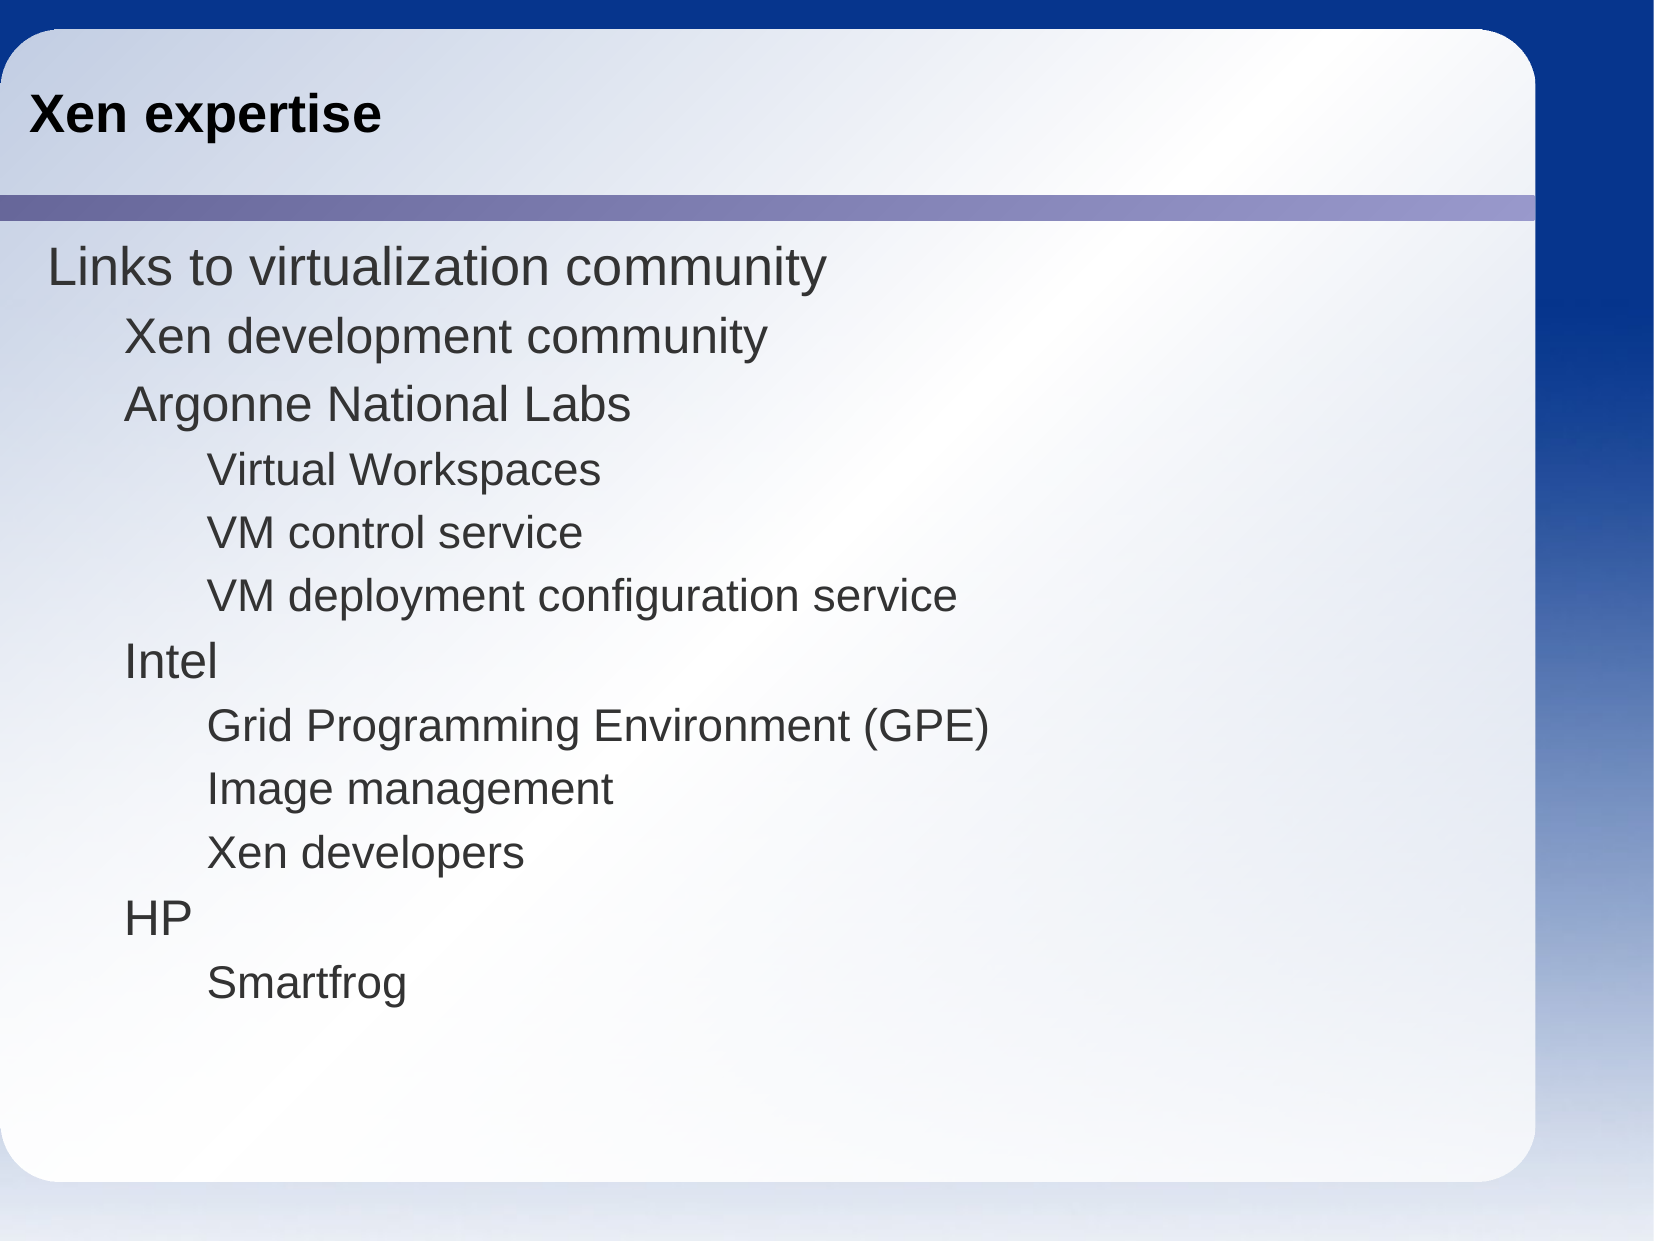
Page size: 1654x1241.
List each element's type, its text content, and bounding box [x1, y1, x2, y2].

list Links to virtualization community Xen development community Argonne National Labs Virtual Workspaces VM control service VM deployment configuration service Intel Grid Programming Environment (GPE) Image management Xen developers HP Smartfrog [29, 236, 1506, 1152]
picture [0, 0, 1654, 1241]
title Xen expertise [29, 49, 1506, 178]
